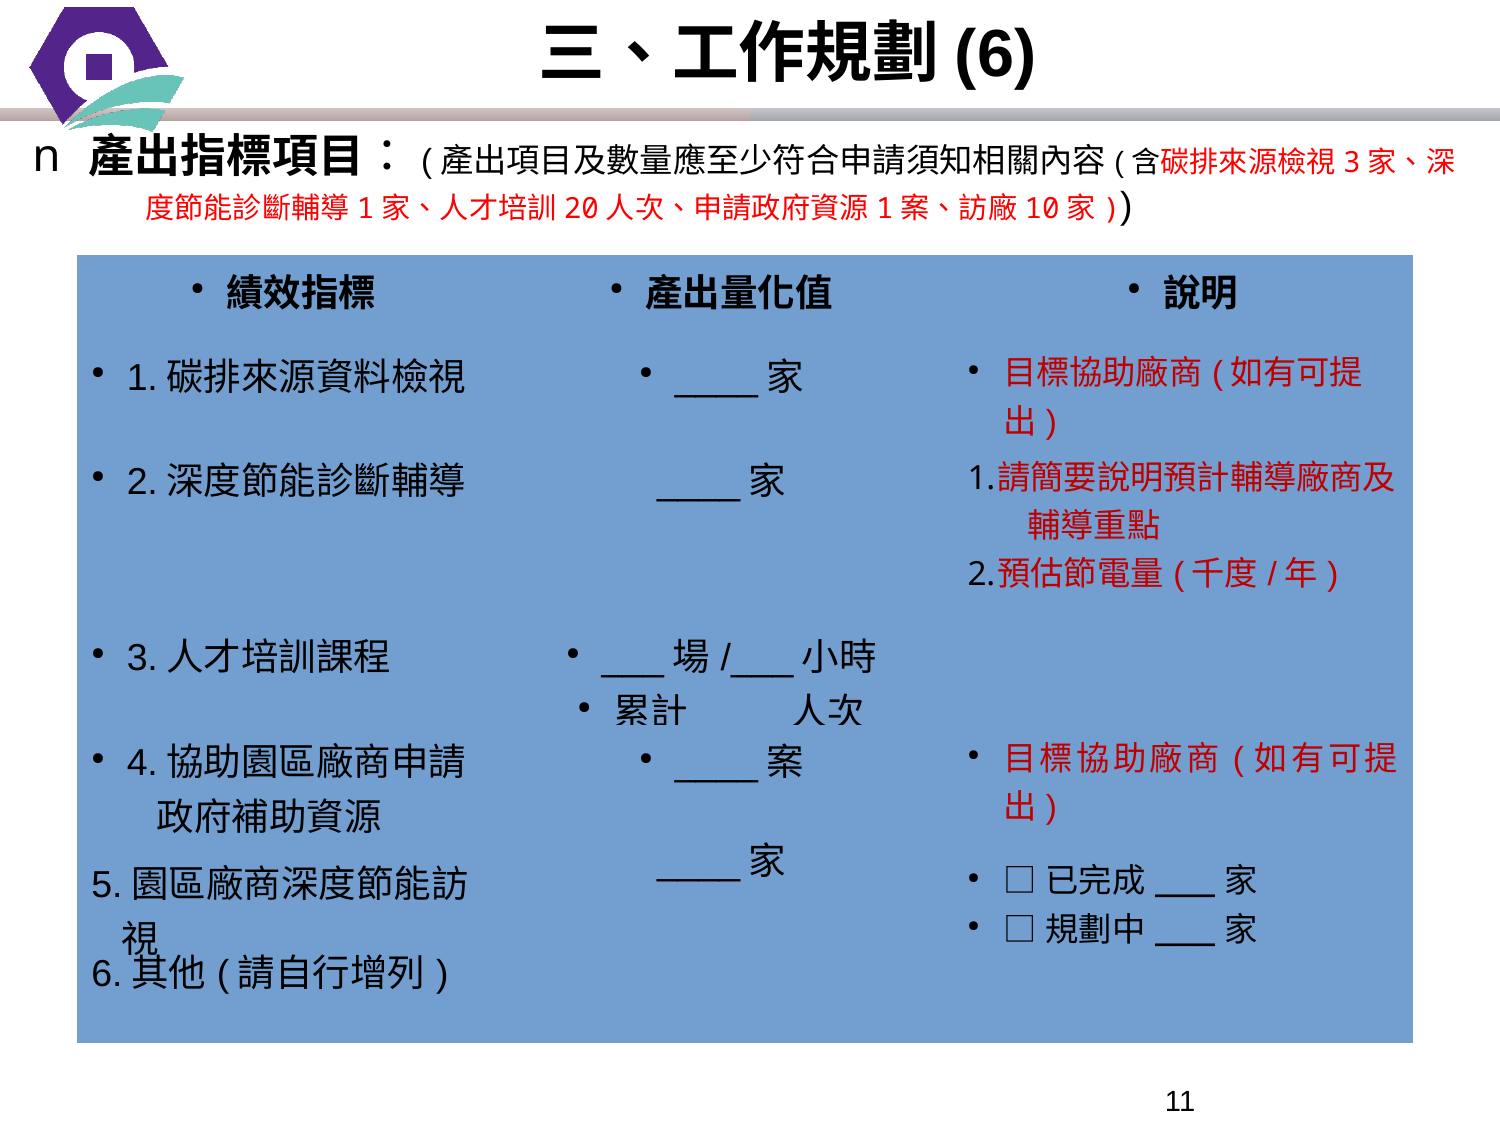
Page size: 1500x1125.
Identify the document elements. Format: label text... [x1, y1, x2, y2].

table_header 績效指標 [77, 255, 490, 339]
table_cell ___場/___小時 累計____人次 [490, 620, 953, 725]
table_cell ____家 [490, 444, 953, 620]
table_cell [953, 620, 1413, 725]
table_cell 請簡要說明預計輔導廠商及輔導重點 預估節電量(千度/年) [953, 444, 1413, 620]
table_cell 目標協助廠商(如有可提出) [953, 725, 1413, 847]
text_box 三、工作規劃(6) [0, 19, 1500, 97]
table_header 說明 [953, 255, 1413, 339]
table_cell 1.碳排來源資料檢視 [77, 339, 490, 444]
table_cell 2.深度節能診斷輔導 [77, 444, 490, 620]
table_header 產出量化值 [490, 255, 953, 339]
table_cell [490, 959, 953, 1043]
table_cell 6.其他(請自行增列) [77, 959, 490, 1043]
text_box 產出指標項目：(產出項目及數量應至少符合申請須知相關內容(含碳排來源檢視3家、深度節能診斷輔導1家、人才培訓20人次、申請政府資源1案、訪廠10家)) [18, 119, 1471, 234]
table_cell ____家 [490, 847, 953, 959]
table_cell 5.園區廠商深度節能訪視 [77, 847, 490, 959]
table_cell □已完成___家 □規劃中___家 [953, 847, 1413, 959]
table_cell 3.人才培訓課程 [77, 620, 490, 725]
table_cell [953, 959, 1413, 1043]
table_cell 4.協助園區廠商申請政府補助資源 [77, 725, 490, 847]
table_cell ____家 [490, 339, 953, 444]
table_cell ____案 [490, 725, 953, 847]
table_cell 目標協助廠商(如有可提出) [953, 339, 1413, 444]
